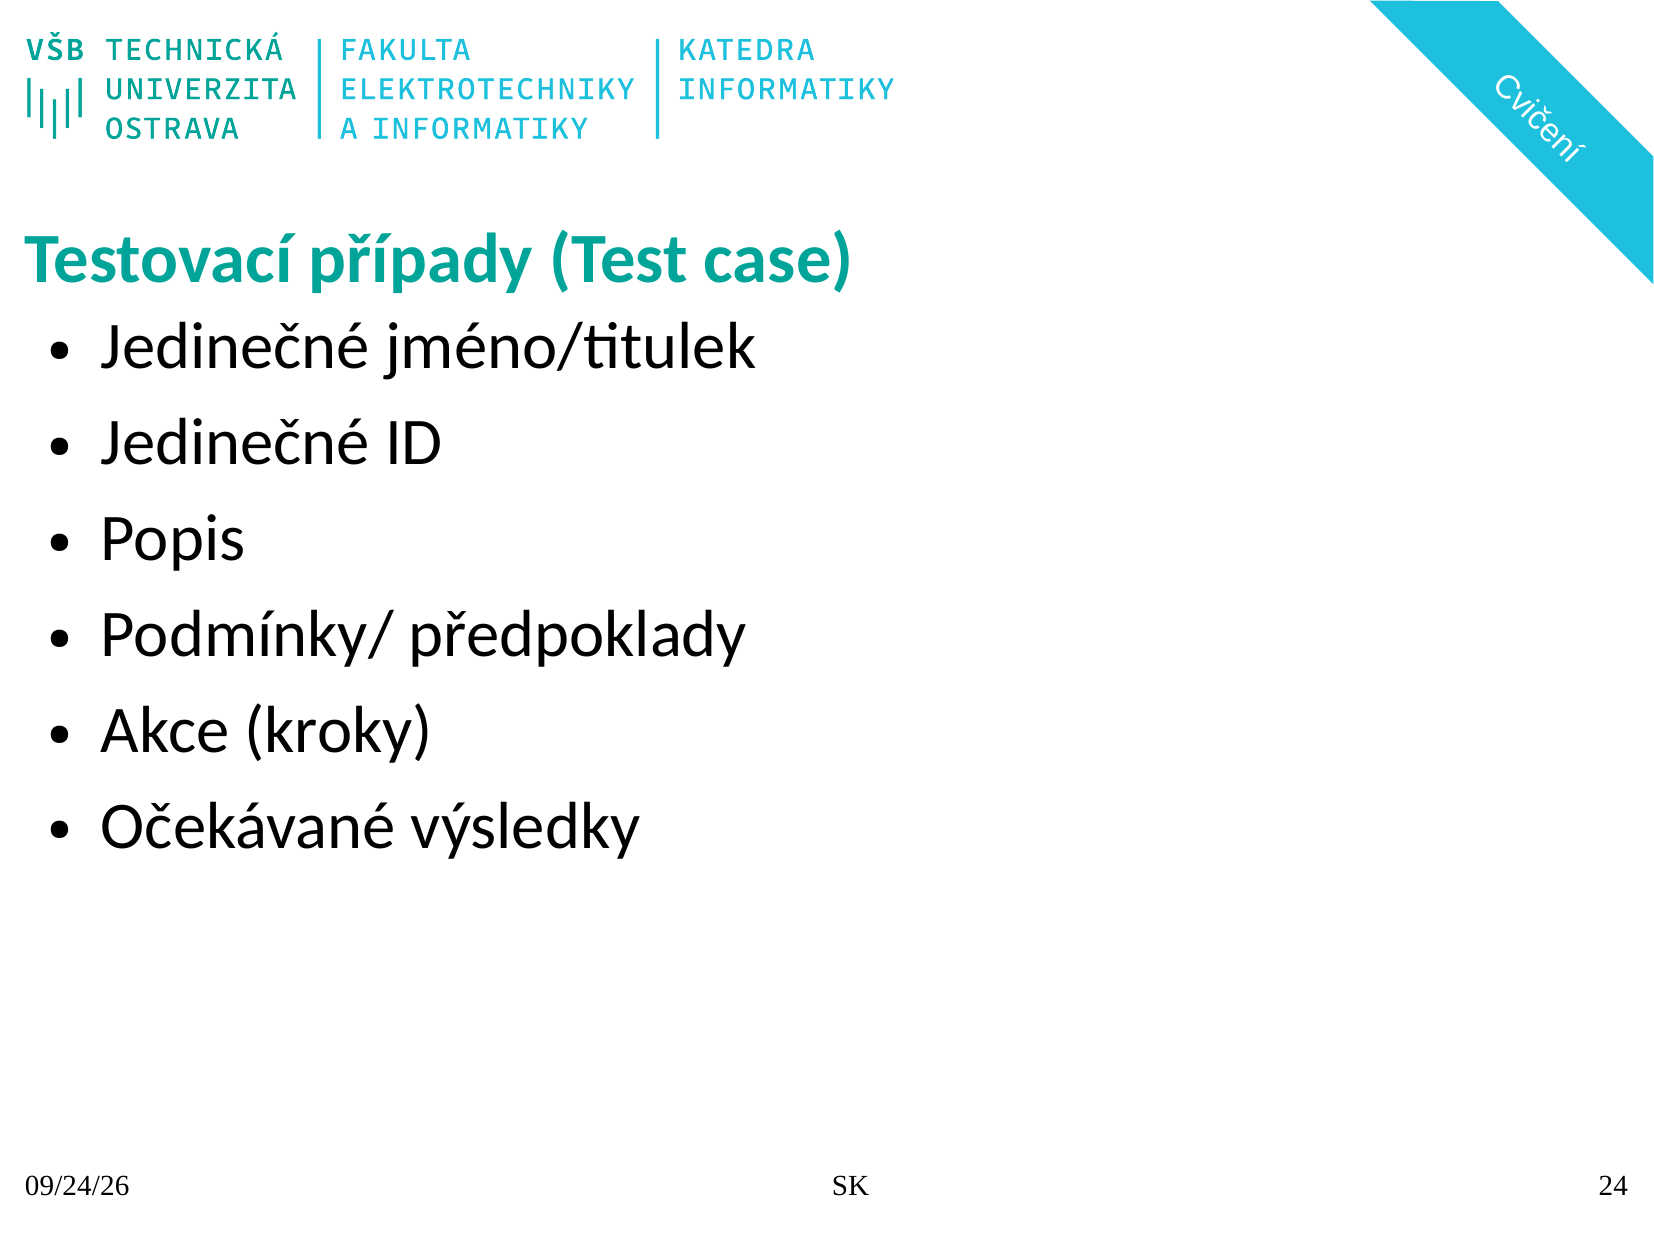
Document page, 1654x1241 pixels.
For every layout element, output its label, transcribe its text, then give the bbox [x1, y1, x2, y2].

picture [26, 31, 894, 139]
text_box Cvičení [1369, 0, 1654, 285]
title Testovací případy (Test case) [24, 169, 1629, 300]
list Jedinečné jméno/titulek Jedinečné ID Popis Podmínky/ předpoklady Akce (kroky) Očekávané výsledky [30, 318, 1629, 1146]
